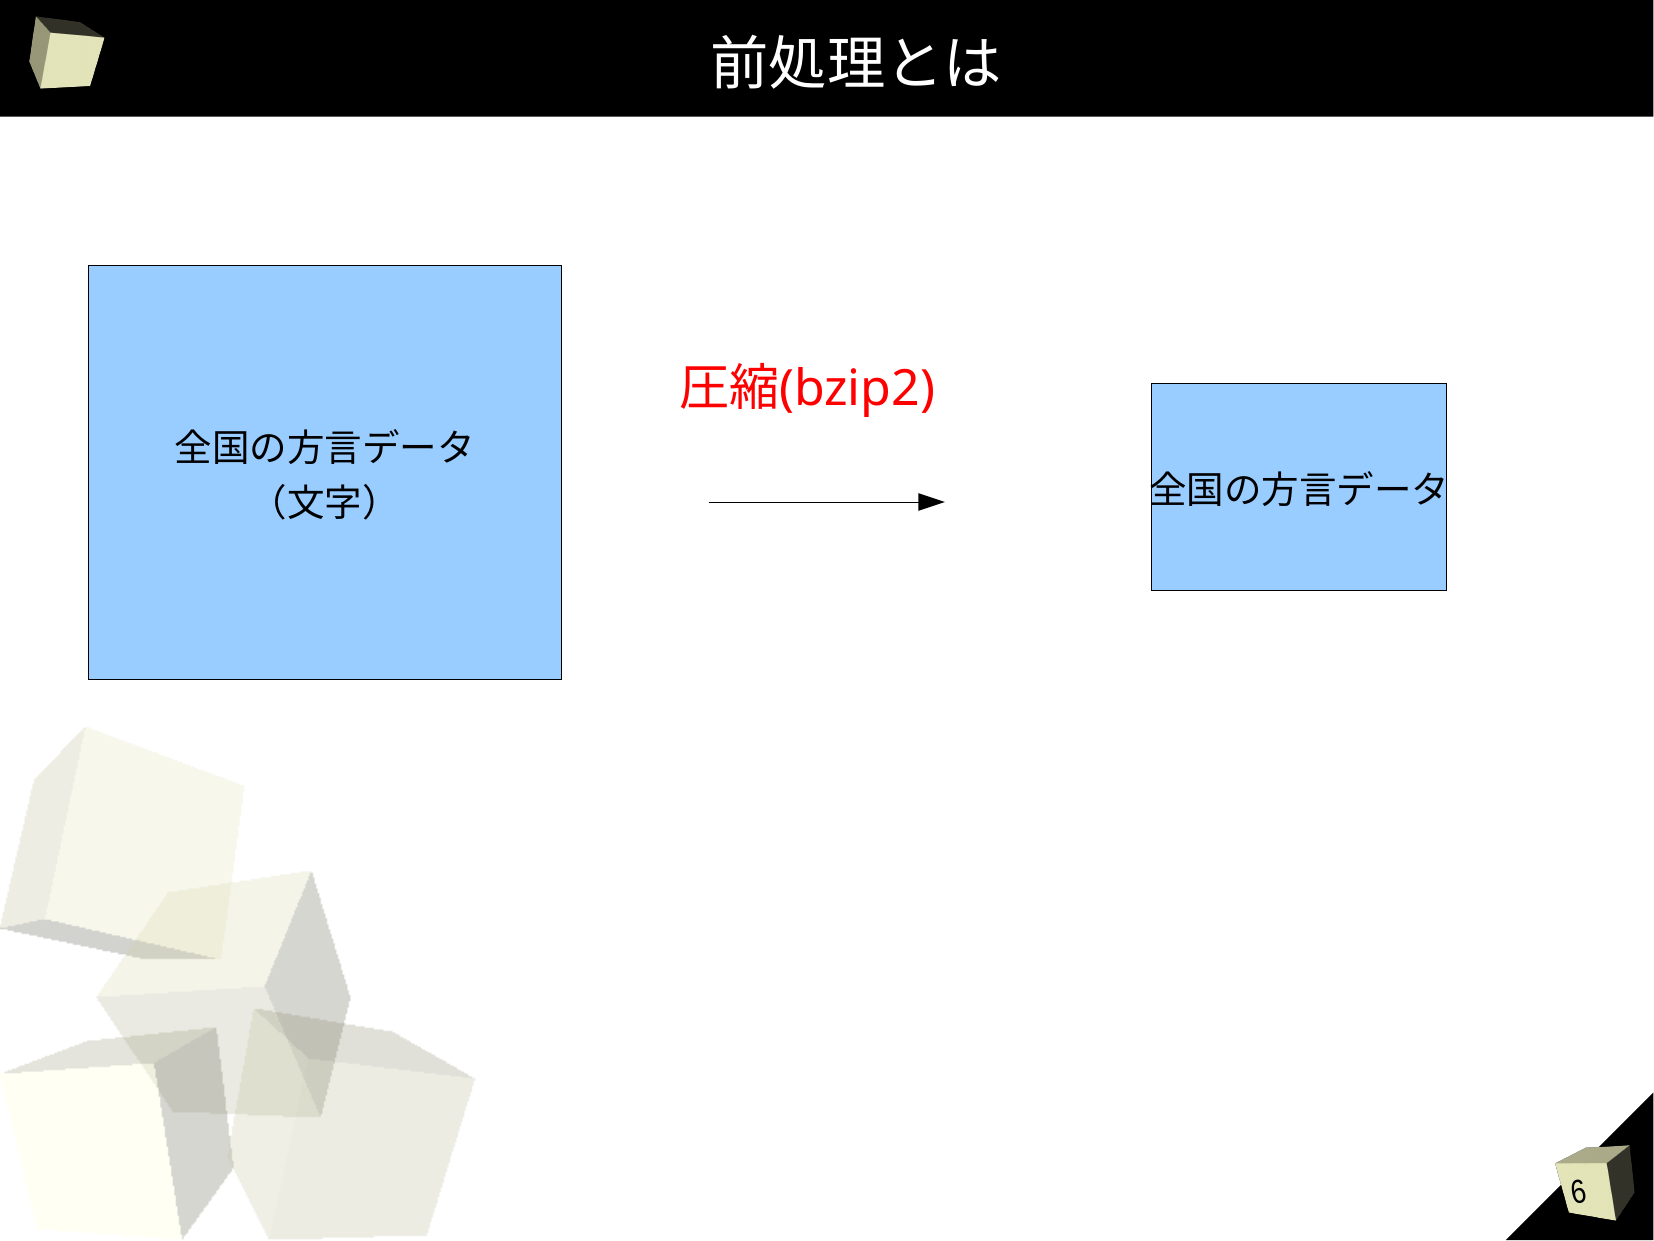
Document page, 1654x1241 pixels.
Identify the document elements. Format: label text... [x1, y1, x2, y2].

text_box 全国の方言データ [1158, 474, 1178, 485]
text_box 全国の方言データ [1151, 383, 1447, 591]
text_box 全国の方言データ （文字） [88, 265, 562, 680]
picture [0, 726, 477, 1241]
title 圧縮(bzip2) [679, 324, 1034, 444]
title 前処理とは [118, 0, 1595, 119]
